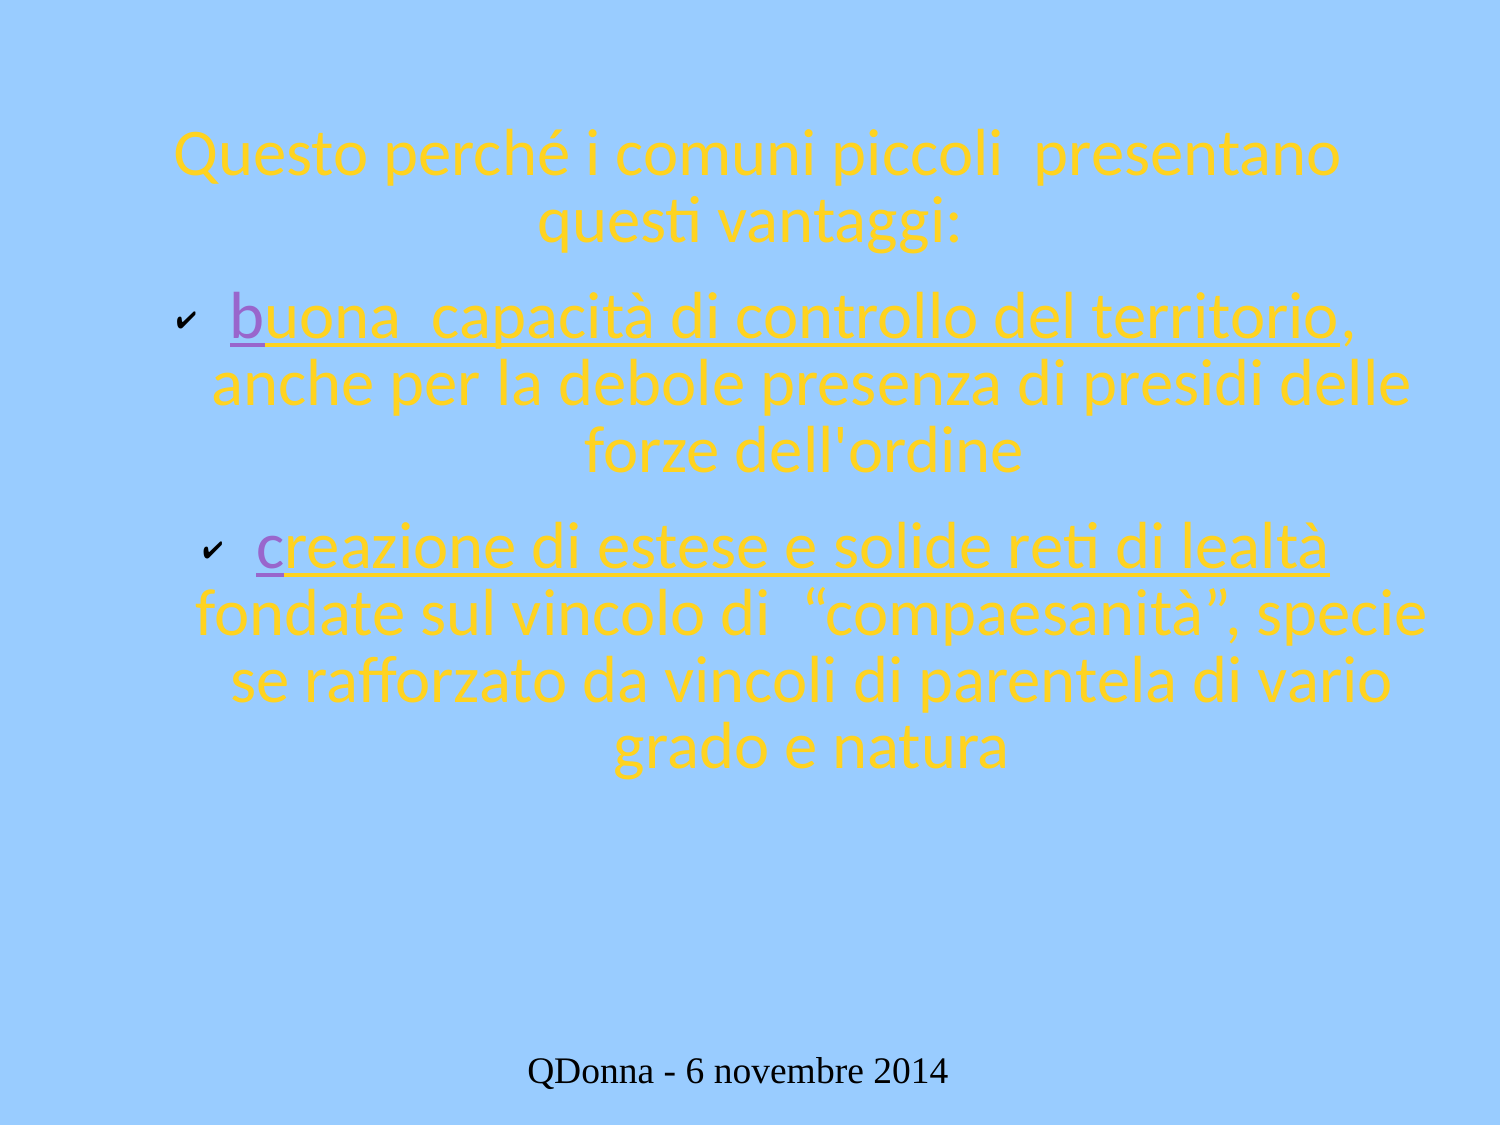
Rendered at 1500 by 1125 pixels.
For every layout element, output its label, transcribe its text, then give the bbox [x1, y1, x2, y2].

list Questo perché i comuni piccoli presentano questi vantaggi: buona capacità di controllo del territorio, anche per la debole presenza di presidi delle forze dell'ordine creazione di estese e solide reti di lealtà fondate sul vincolo di “compaesanità”, specie se rafforzato da vincoli di parentela di vario grado e natura [68, 118, 1447, 1068]
